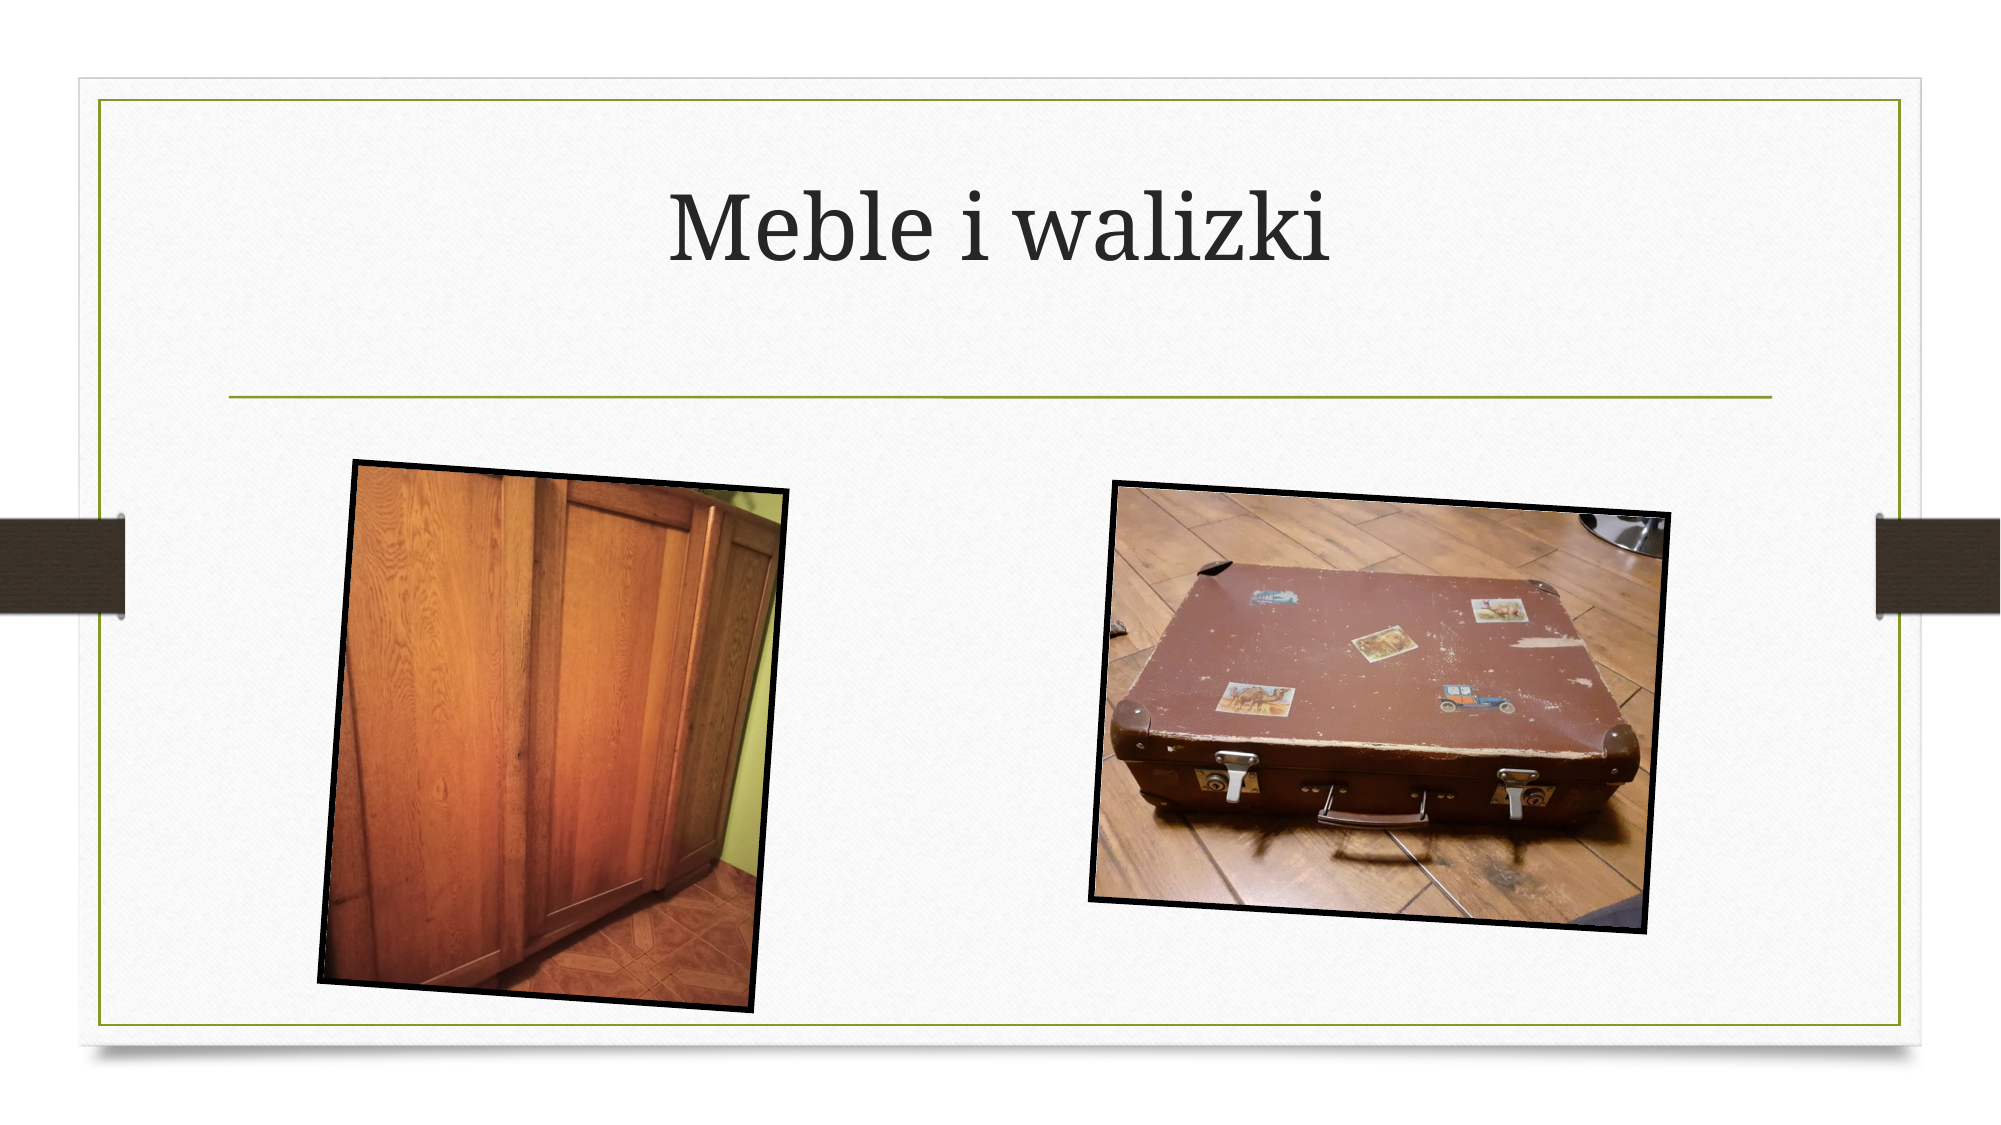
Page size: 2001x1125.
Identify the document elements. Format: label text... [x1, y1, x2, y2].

picture [323, 465, 783, 1007]
title Meble i walizki [212, 161, 1788, 375]
picture [1094, 486, 1665, 928]
